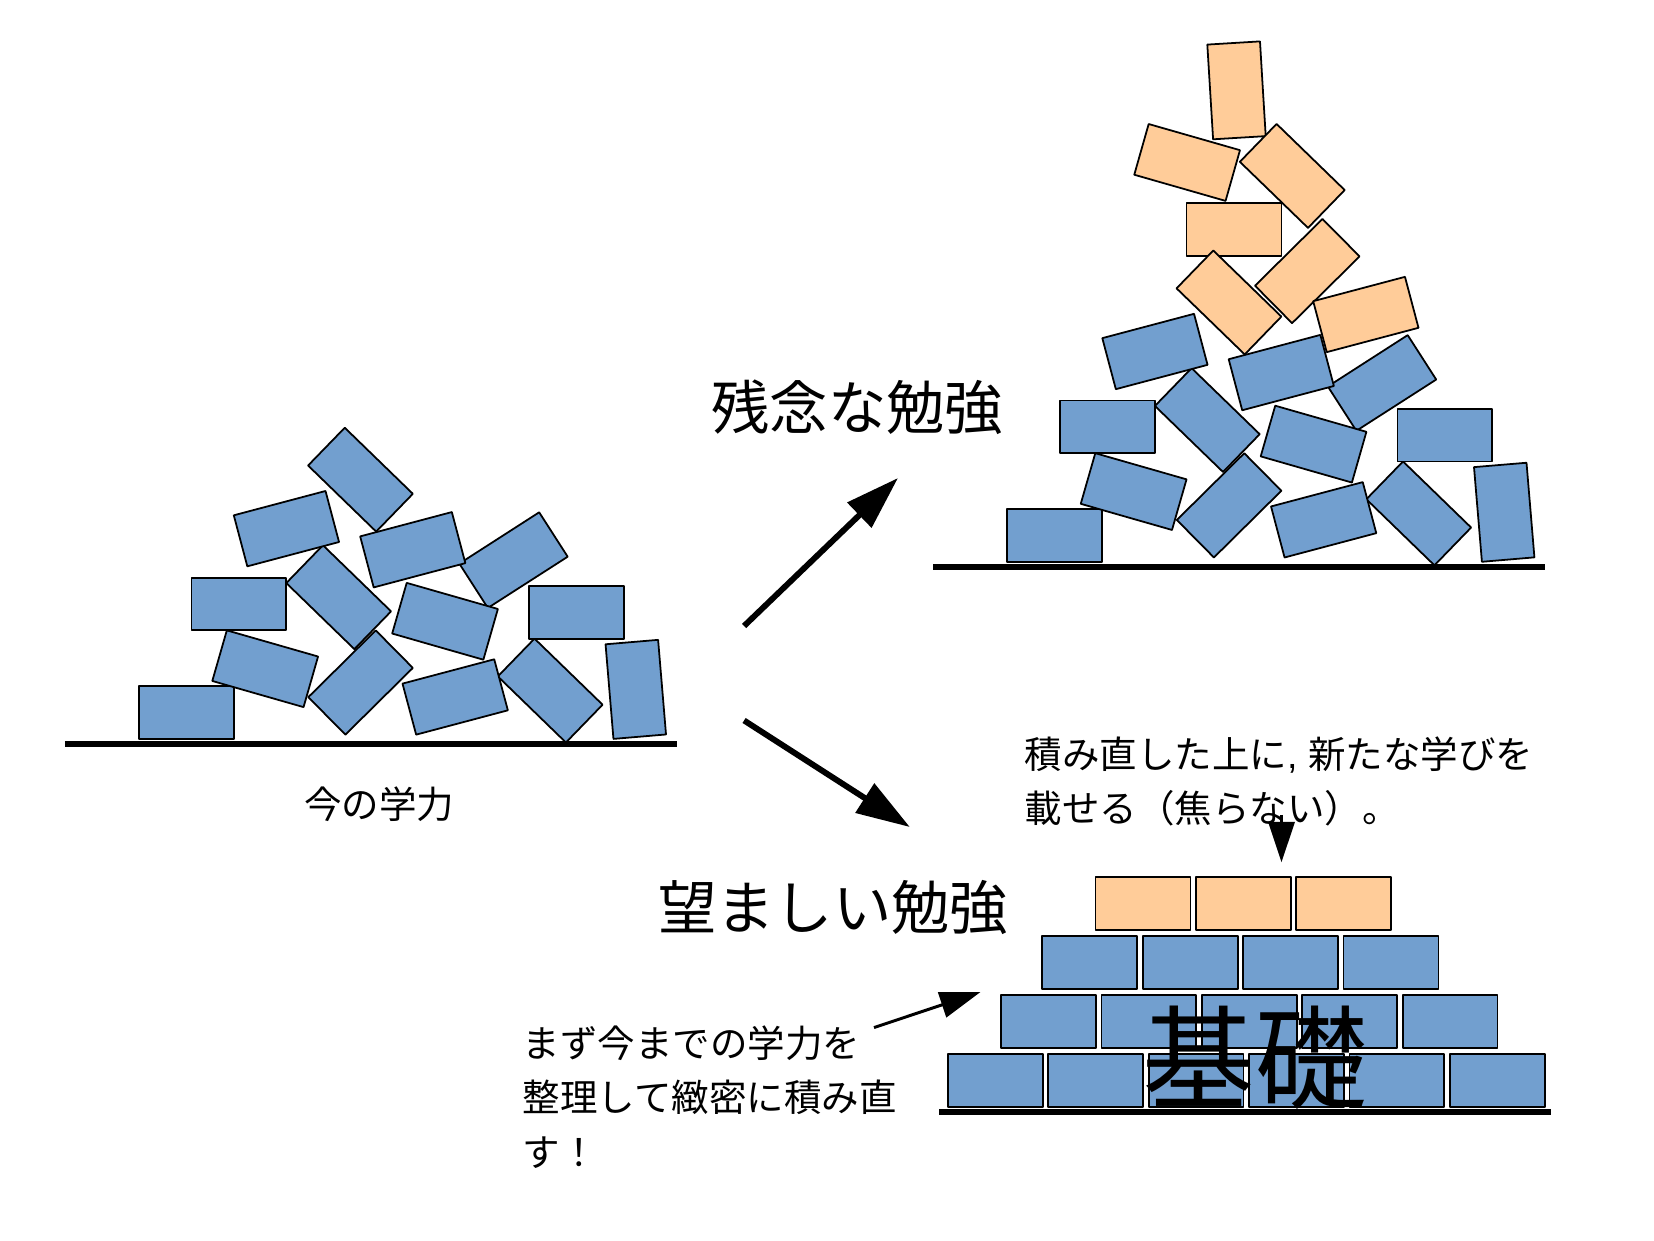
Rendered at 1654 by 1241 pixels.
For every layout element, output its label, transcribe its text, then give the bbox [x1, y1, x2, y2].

text_box [1095, 877, 1191, 930]
text_box [308, 427, 568, 660]
text_box [1449, 1054, 1545, 1108]
text_box [1102, 313, 1205, 354]
text_box [1334, 1090, 1344, 1100]
text_box まず今までの学力を 整理して緻密に積み直す！ [507, 1006, 966, 1134]
text_box [1318, 1090, 1326, 1097]
text_box 基礎 [1127, 962, 1459, 1090]
text_box [1148, 1090, 1244, 1108]
text_box [966, 1054, 1043, 1108]
text_box 積み直した上に, 新たな学びを載せる（焦らない）。 [1009, 717, 1577, 849]
text_box [138, 490, 413, 739]
text_box [1101, 995, 1127, 1049]
text_box [1249, 1090, 1303, 1108]
text_box [1007, 486, 1282, 562]
text_box [1349, 1090, 1445, 1108]
text_box [1453, 408, 1493, 462]
text_box [1296, 877, 1392, 930]
text_box [1378, 335, 1420, 354]
text_box [1134, 124, 1240, 201]
text_box [1195, 877, 1291, 930]
text_box [1299, 1091, 1344, 1108]
text_box [1001, 995, 1096, 1049]
text_box [1474, 462, 1535, 562]
text_box 残念な勉強 [696, 354, 1453, 486]
text_box [1243, 936, 1339, 962]
text_box [605, 639, 667, 739]
text_box [1271, 486, 1472, 564]
text_box [1048, 1054, 1144, 1108]
text_box [1343, 936, 1439, 962]
text_box [1042, 936, 1138, 989]
text_box [402, 585, 624, 741]
text_box [1459, 995, 1498, 1049]
text_box [1142, 936, 1238, 962]
text_box 今の学力 [289, 767, 603, 825]
text_box 望ましい勉強 [643, 854, 1188, 928]
text_box [1176, 41, 1419, 354]
